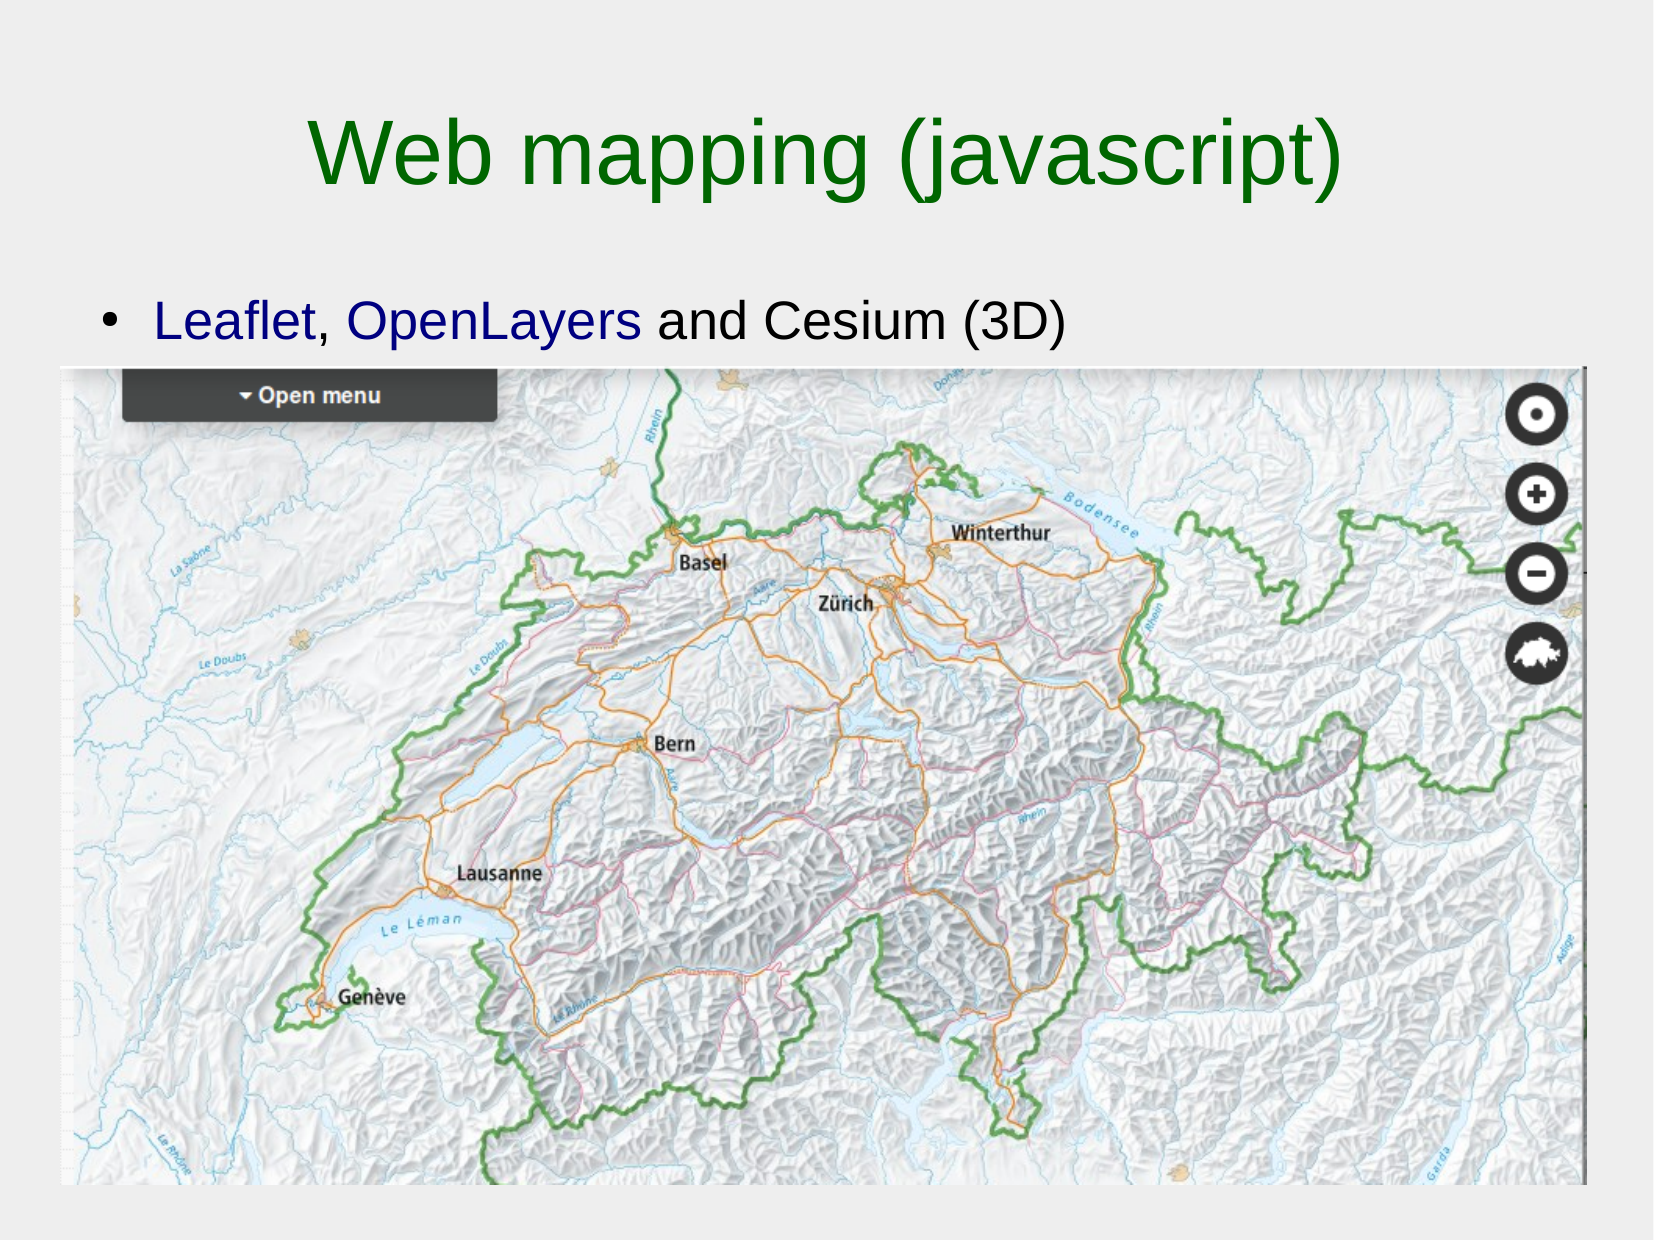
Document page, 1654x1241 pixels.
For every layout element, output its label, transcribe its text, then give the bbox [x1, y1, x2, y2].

picture [60, 366, 1587, 1186]
title Web mapping (javascript) [82, 49, 1571, 257]
list Leaflet, OpenLayers and Cesium (3D) [82, 290, 1571, 366]
